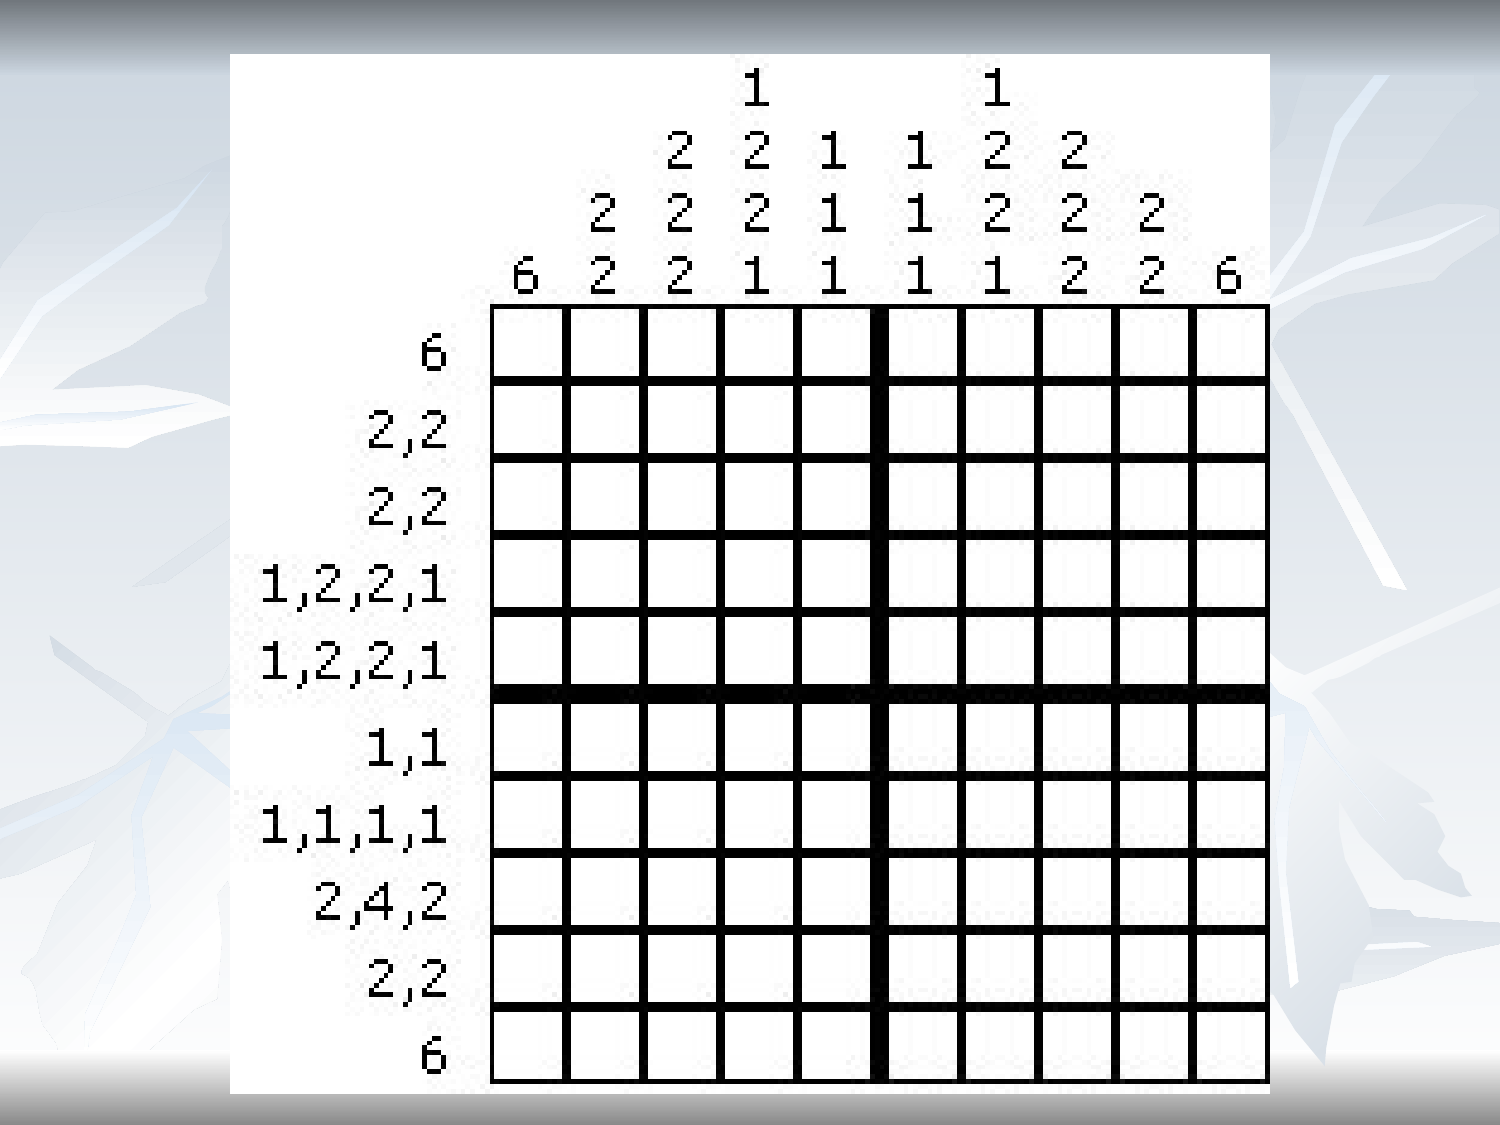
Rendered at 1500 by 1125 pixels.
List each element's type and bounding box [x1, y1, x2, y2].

picture [230, 54, 1270, 1094]
